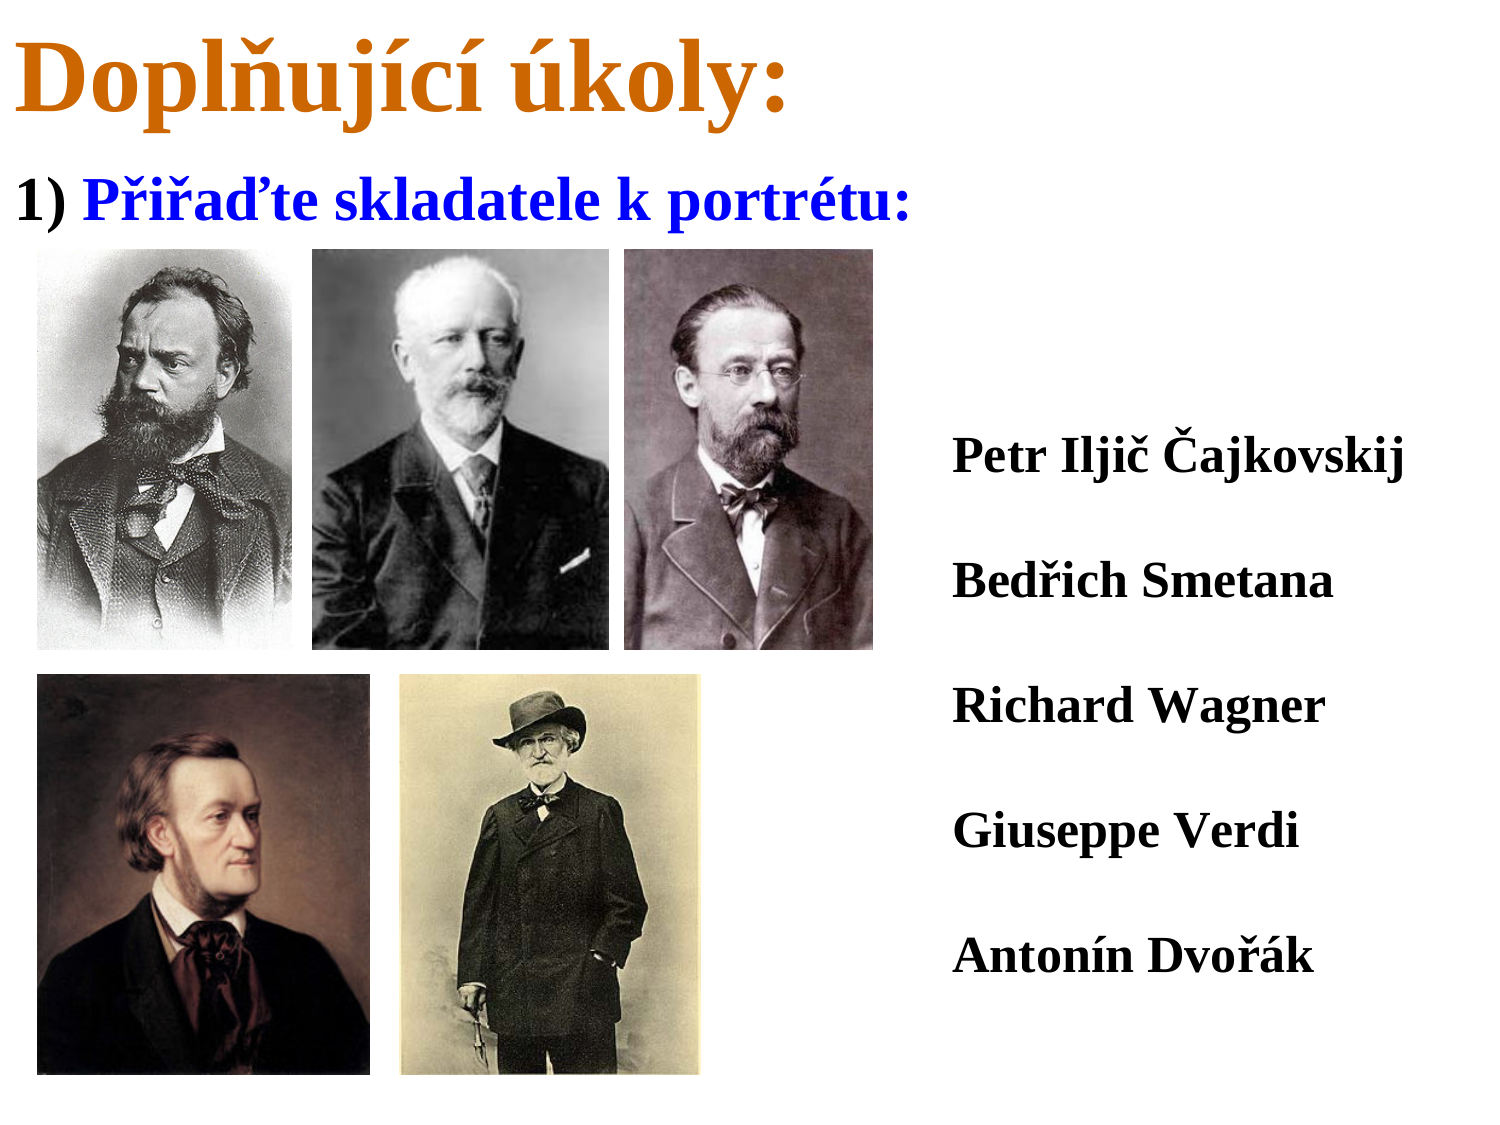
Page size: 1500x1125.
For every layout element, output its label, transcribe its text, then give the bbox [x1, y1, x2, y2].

text_box Petr Iljič Čajkovskij Bedřich Smetana Richard Wagner Giuseppe Verdi Antonín Dvořák [937, 349, 1438, 991]
picture [399, 674, 701, 1075]
picture [37, 674, 370, 1075]
text_box Doplňující úkoly: [0, 0, 1500, 141]
text_box 1) Přiřaďte skladatele k portrétu: [0, 149, 1500, 241]
picture [624, 249, 873, 651]
picture [312, 249, 609, 651]
picture [37, 249, 292, 651]
